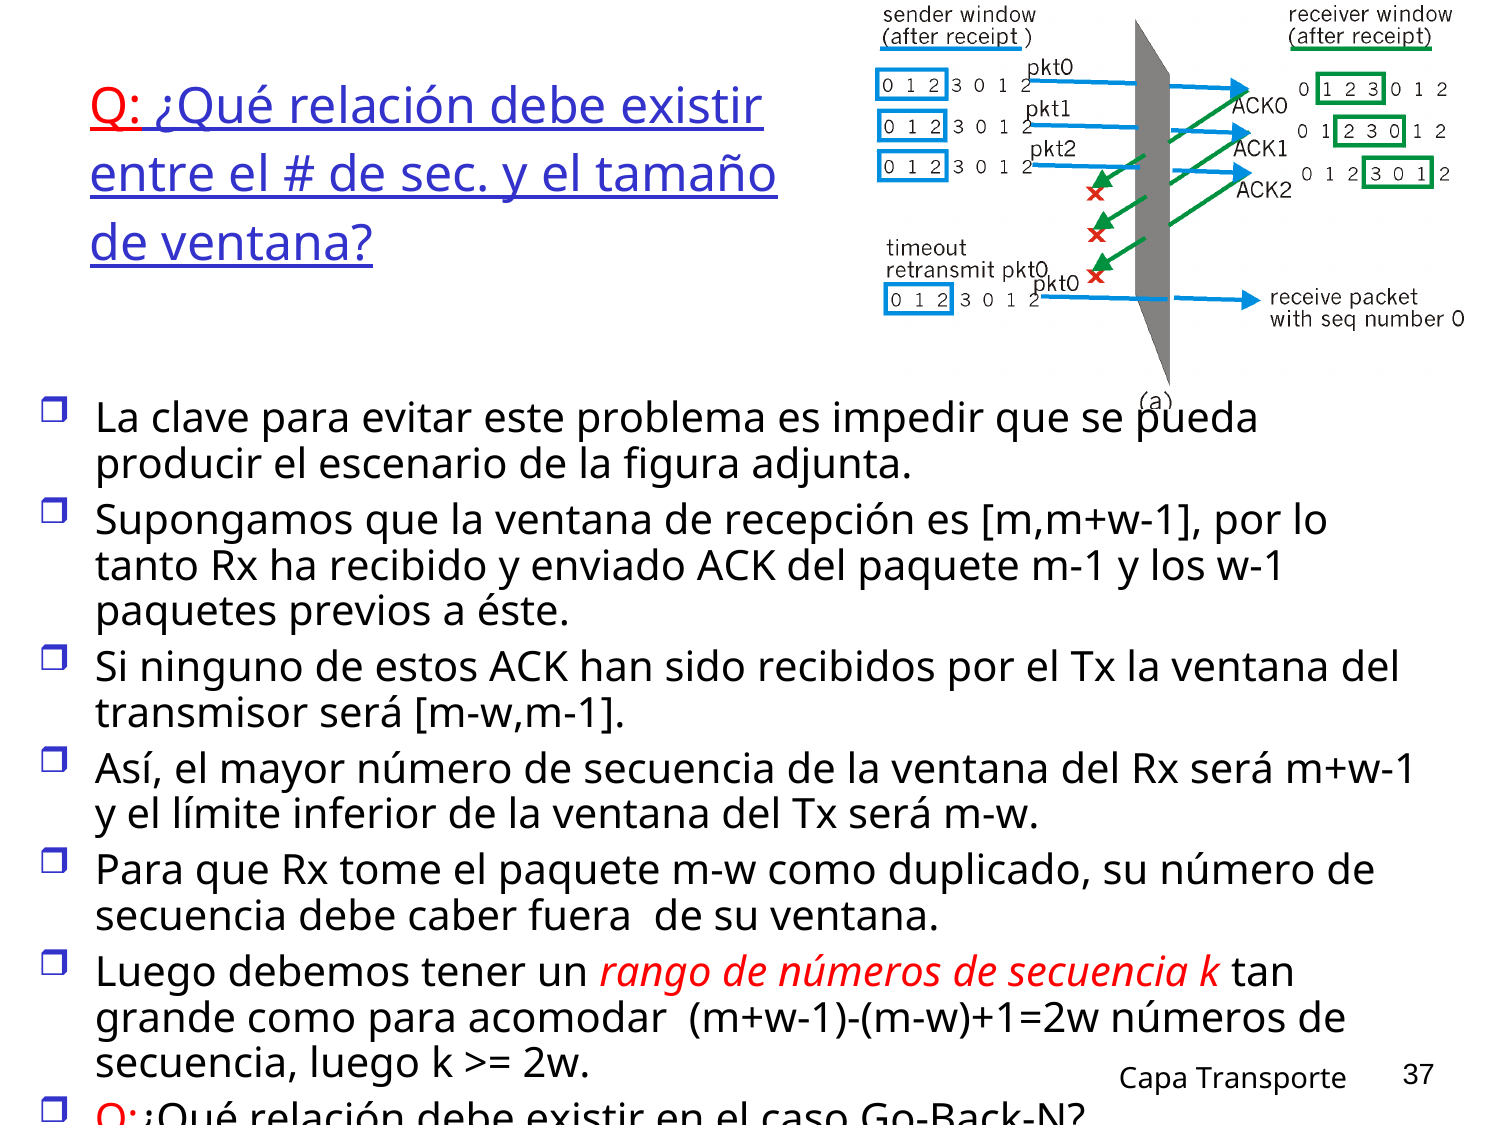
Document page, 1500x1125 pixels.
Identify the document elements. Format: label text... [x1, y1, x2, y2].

list La clave para evitar este problema es impedir que se pueda producir el escenario de la figura adjunta. Supongamos que la ventana de recepción es [m,m+w-1], por lo tanto Rx ha recibido y enviado ACK del paquete m-1 y los w-1 paquetes previos a éste. Si ninguno de estos ACK han sido recibidos por el Tx la ventana del transmisor será [m-w,m-1]. Así, el mayor número de secuencia de la ventana del Rx será m+w-1 y el límite inferior de la ventana del Tx será m-w. Para que Rx tome el paquete m-w como duplicado, su número de secuencia debe caber fuera de su ventana. Luego debemos tener un rango de números de secuencia k tan grande como para acomodar (m+w-1)-(m-w)+1=2w números de secuencia, luego k >= 2w. Q:¿Qué relación debe existir en el caso Go-Back-N? [24, 388, 1437, 1077]
title Q: ¿Qué relación debe existir entre el # de sec. y el tamaño de ventana? [75, 78, 838, 335]
picture [875, 5, 1476, 410]
